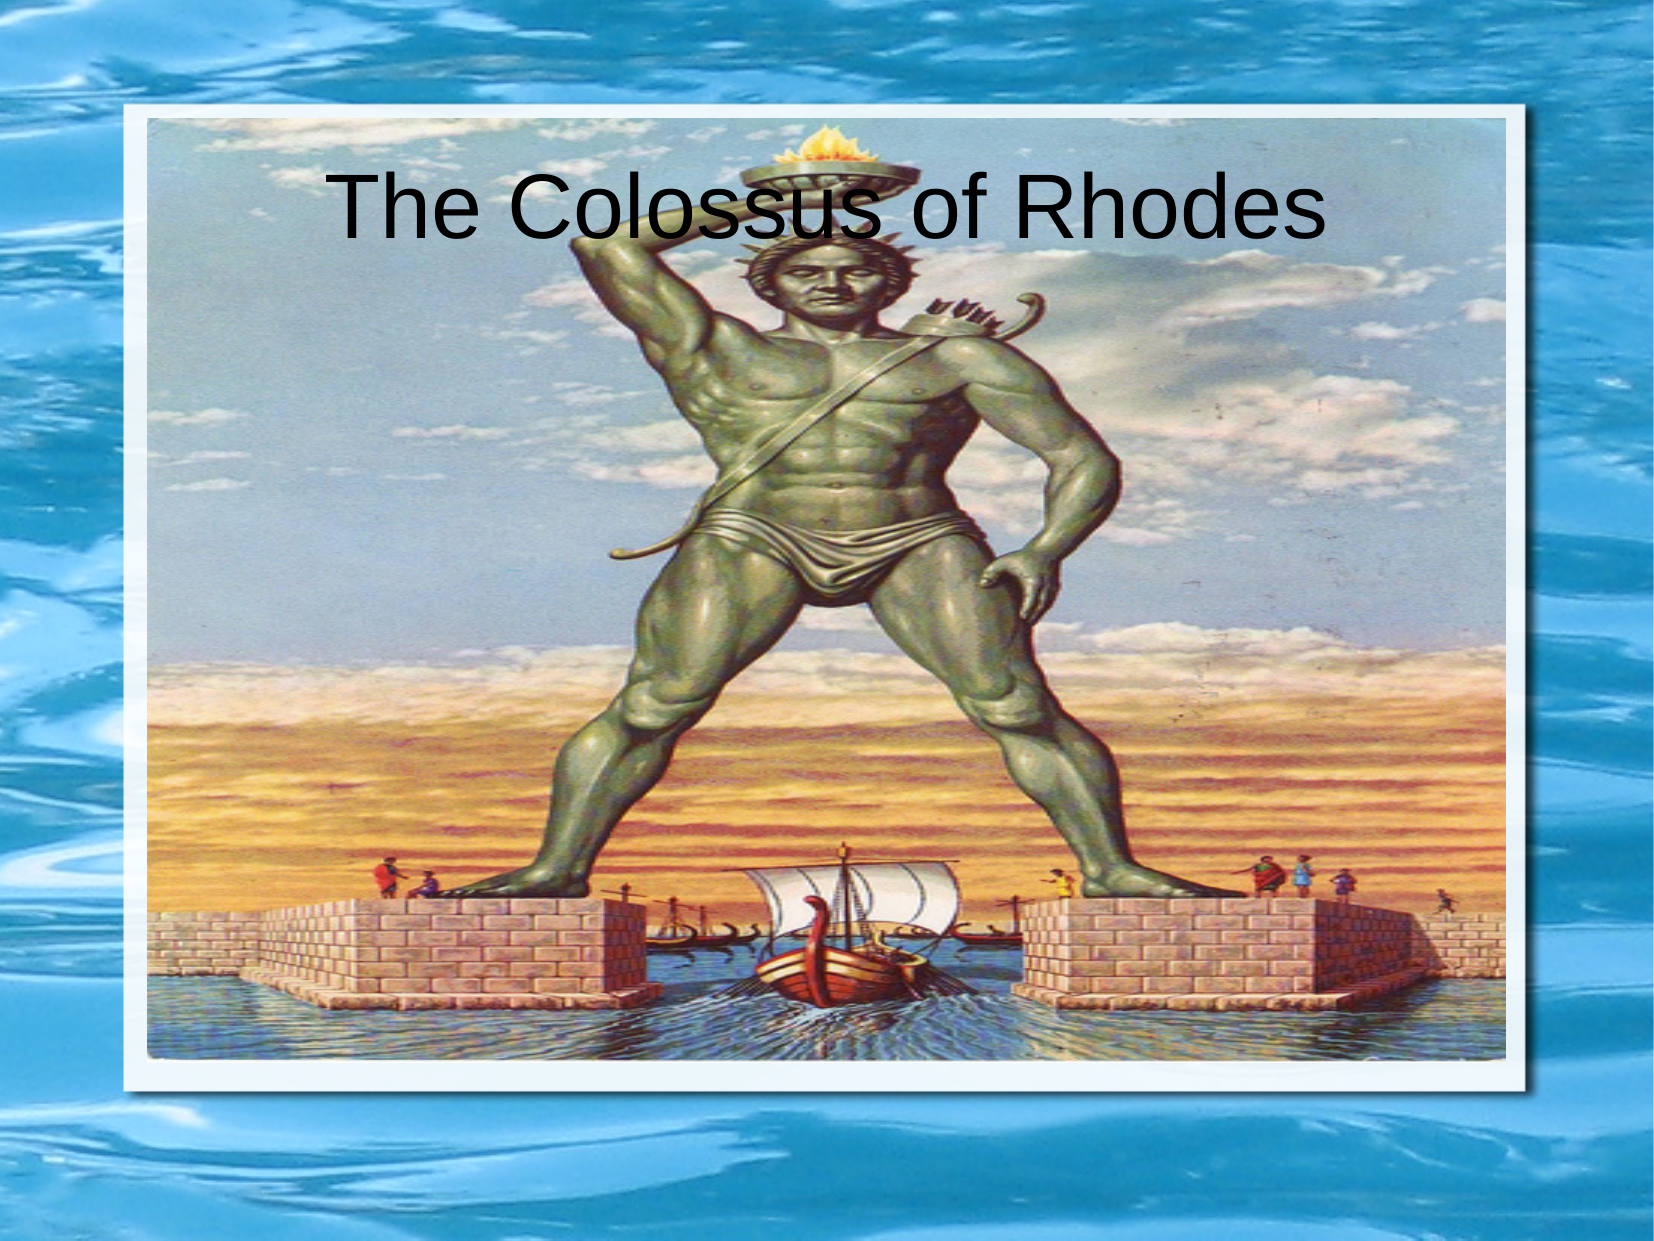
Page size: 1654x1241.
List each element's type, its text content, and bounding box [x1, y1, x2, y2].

picture [0, 0, 1654, 1241]
title The Colossus of Rhodes [147, 118, 1506, 296]
